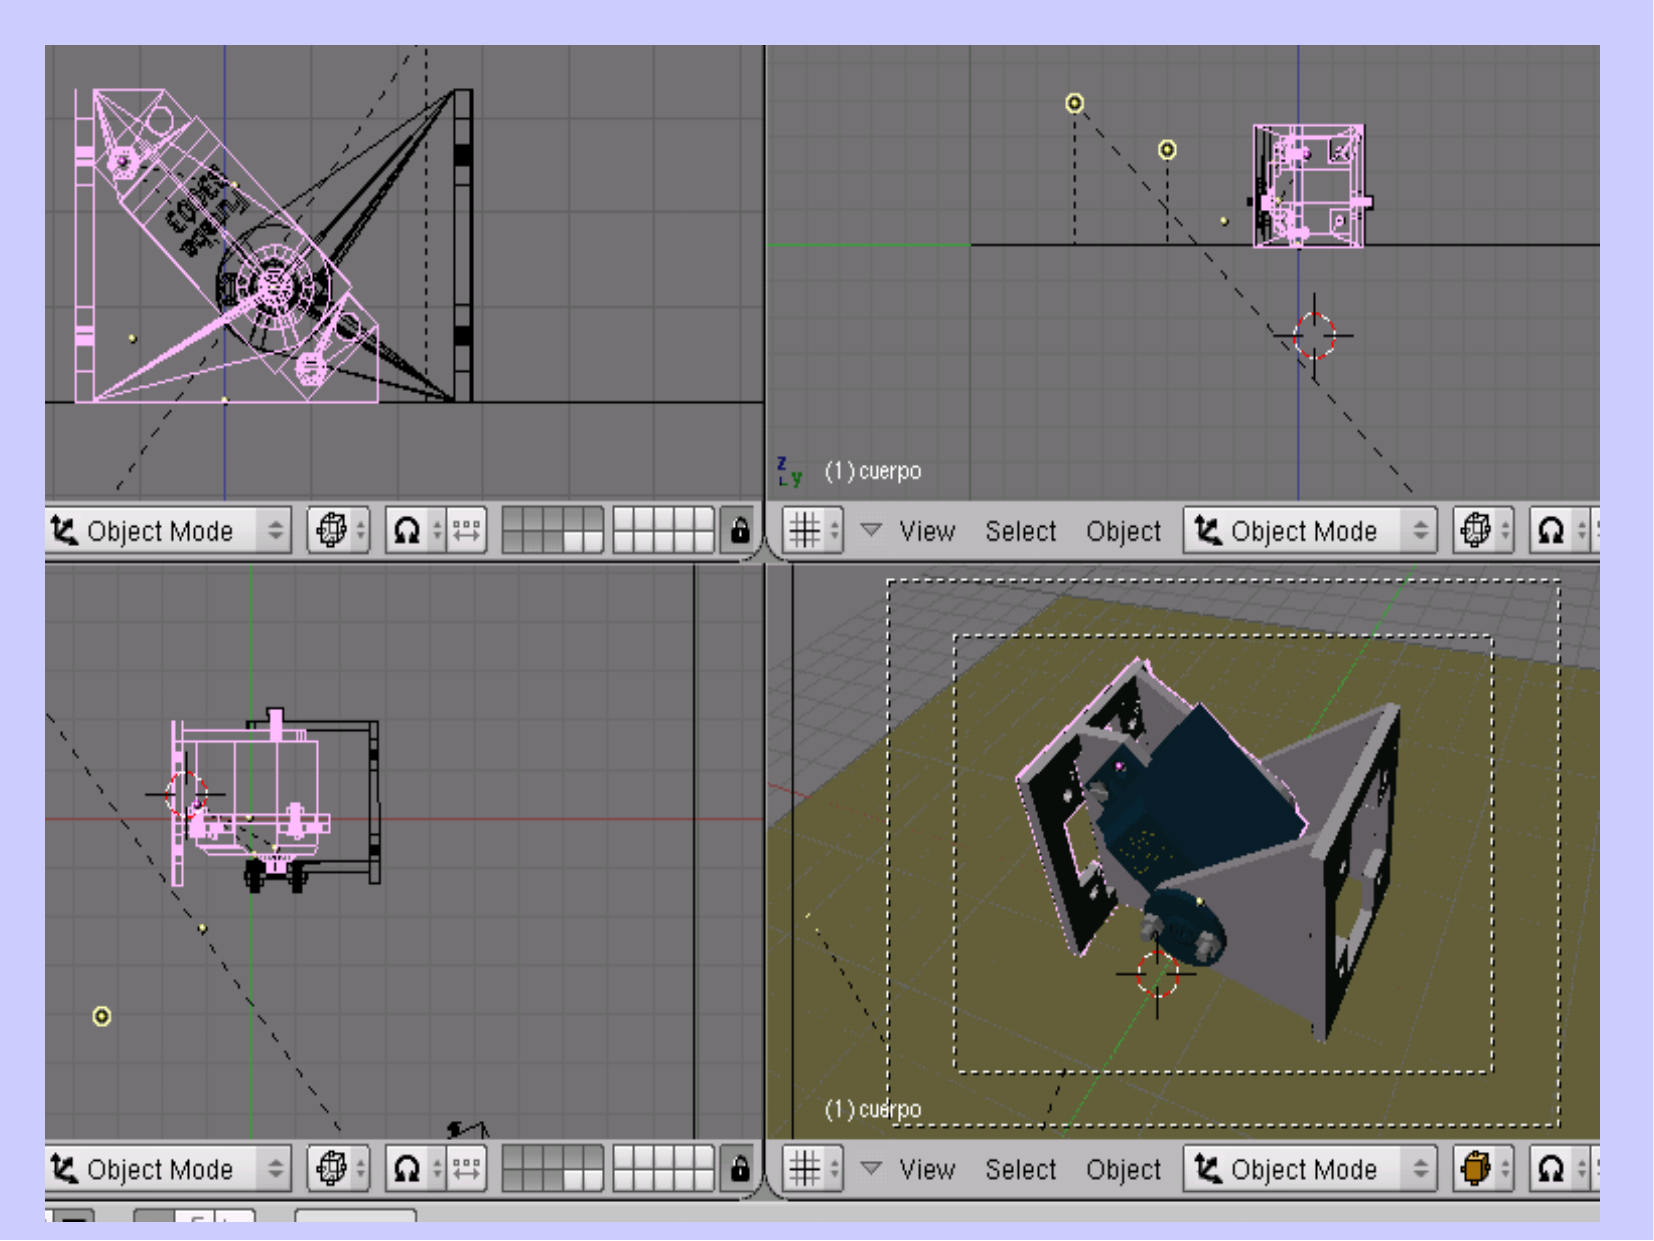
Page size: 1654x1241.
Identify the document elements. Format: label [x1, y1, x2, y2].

picture [45, 45, 1600, 1222]
